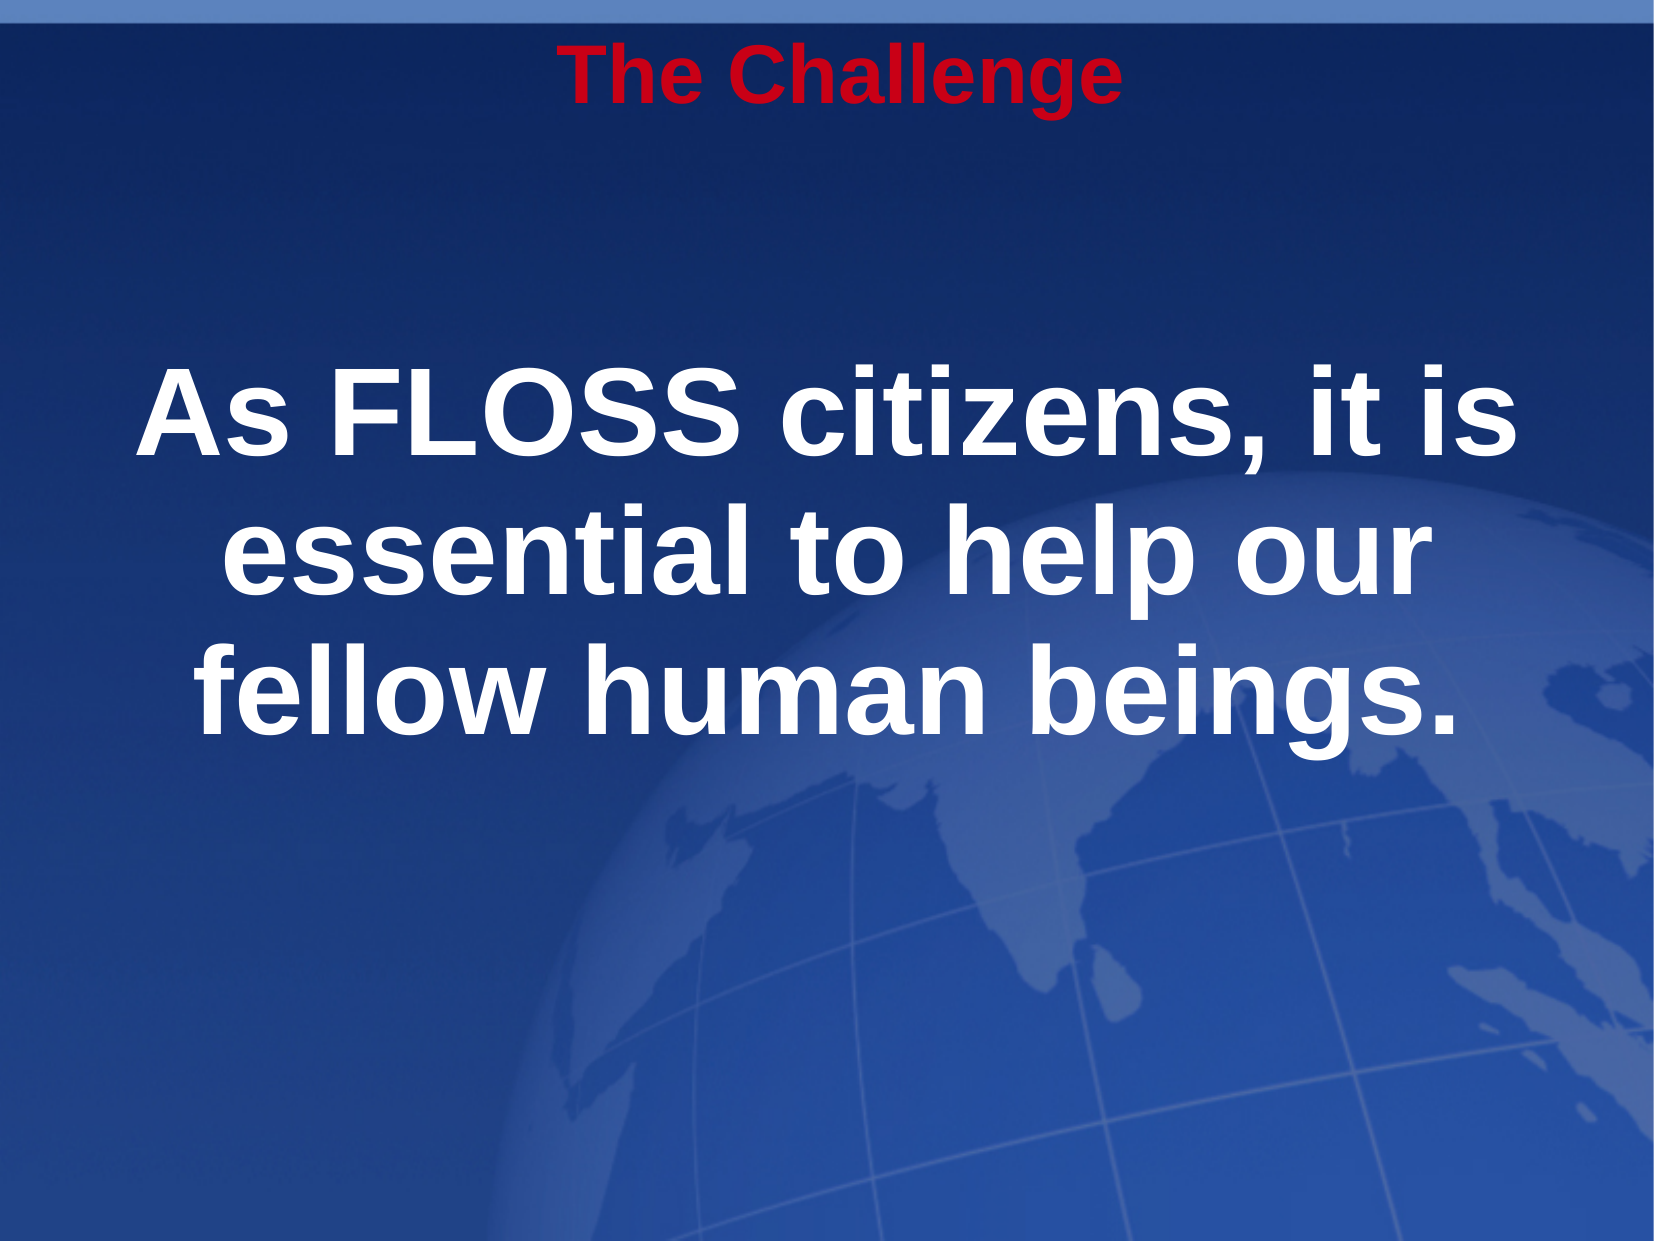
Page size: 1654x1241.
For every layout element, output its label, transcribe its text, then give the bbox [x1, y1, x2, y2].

text_box The Challenge [109, 20, 1573, 143]
picture [0, 0, 1654, 1241]
text_box As FLOSS citizens, it is essential to help our fellow human beings. [59, 334, 1597, 945]
